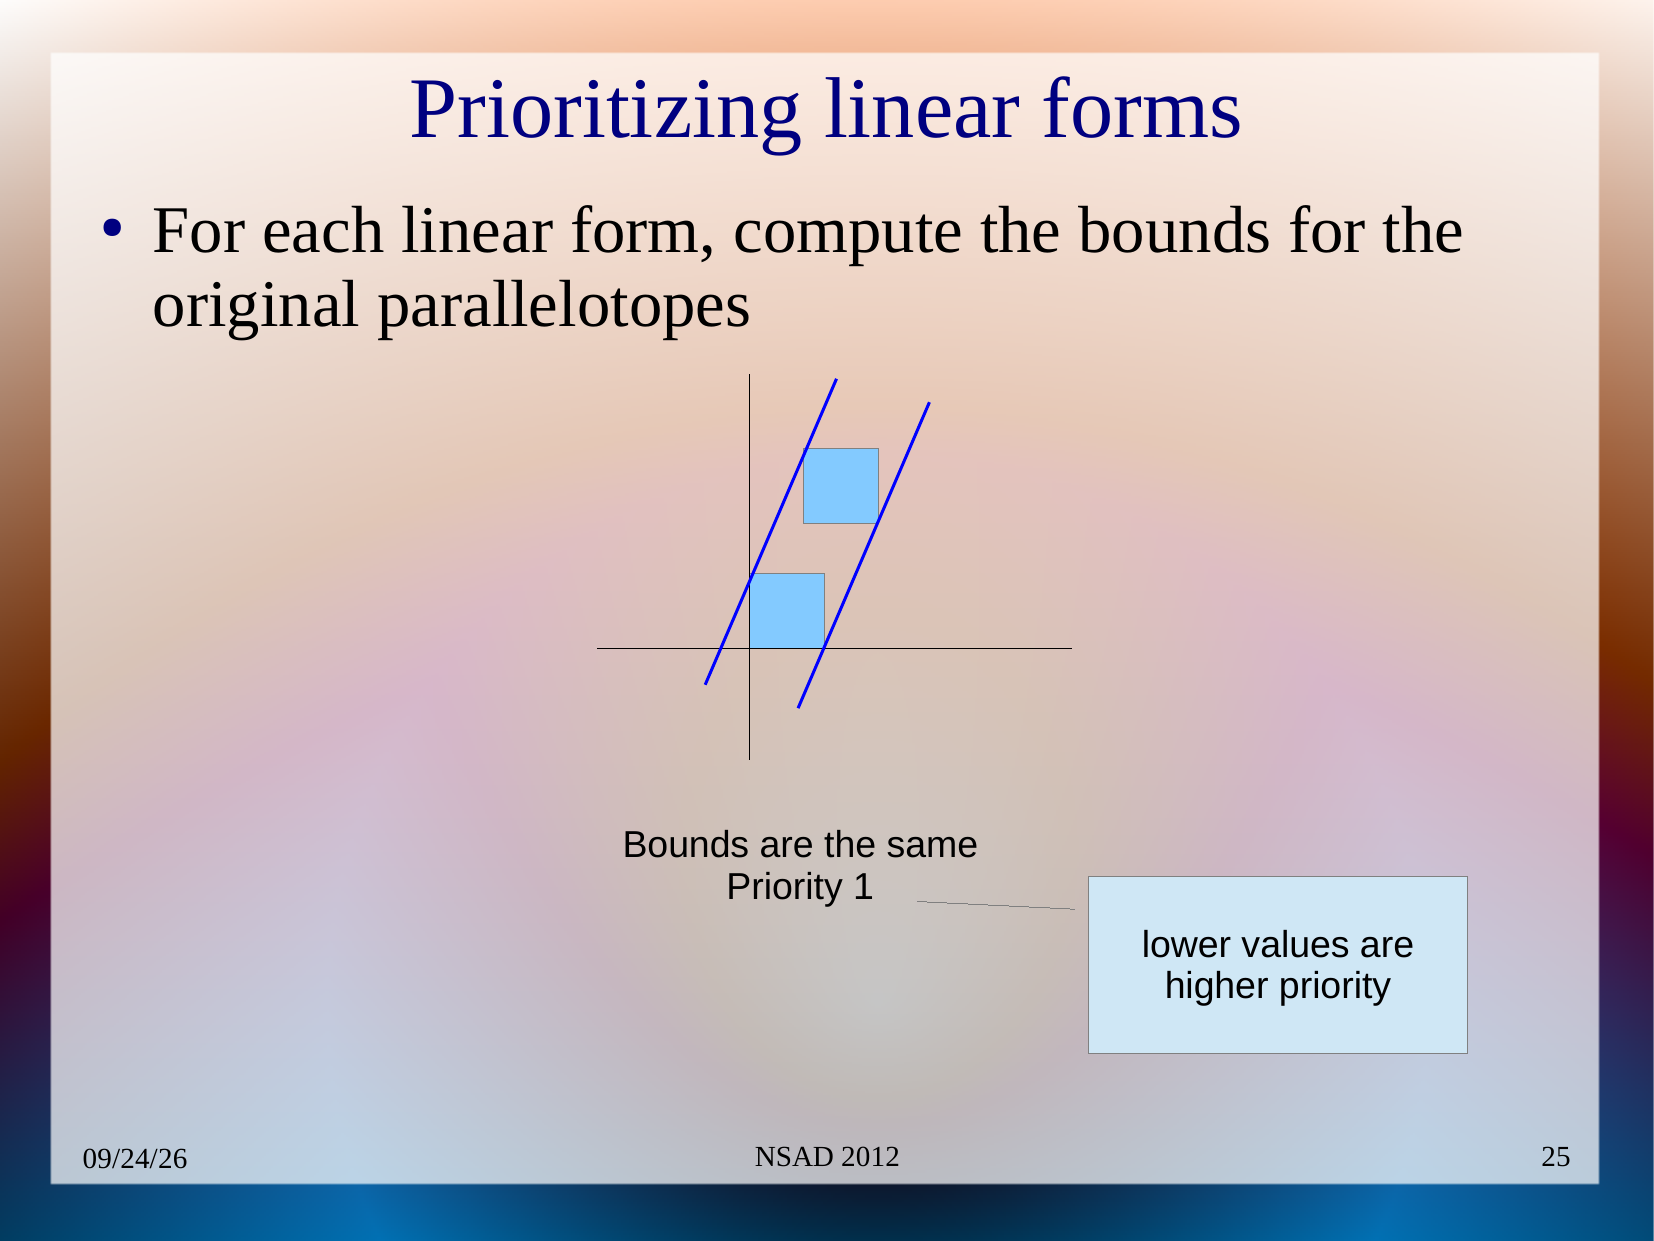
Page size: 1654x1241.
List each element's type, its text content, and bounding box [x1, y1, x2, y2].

text_box lower values are higher priority [1089, 876, 1467, 1054]
text_box [803, 448, 879, 524]
picture [0, 0, 1654, 1241]
text_box Bounds are the same Priority 1 [575, 816, 1026, 915]
title Prioritizing linear forms [82, 60, 1571, 156]
list For each linear form, compute the bounds for the original parallelotopes [82, 192, 1571, 1131]
text_box [750, 573, 825, 648]
